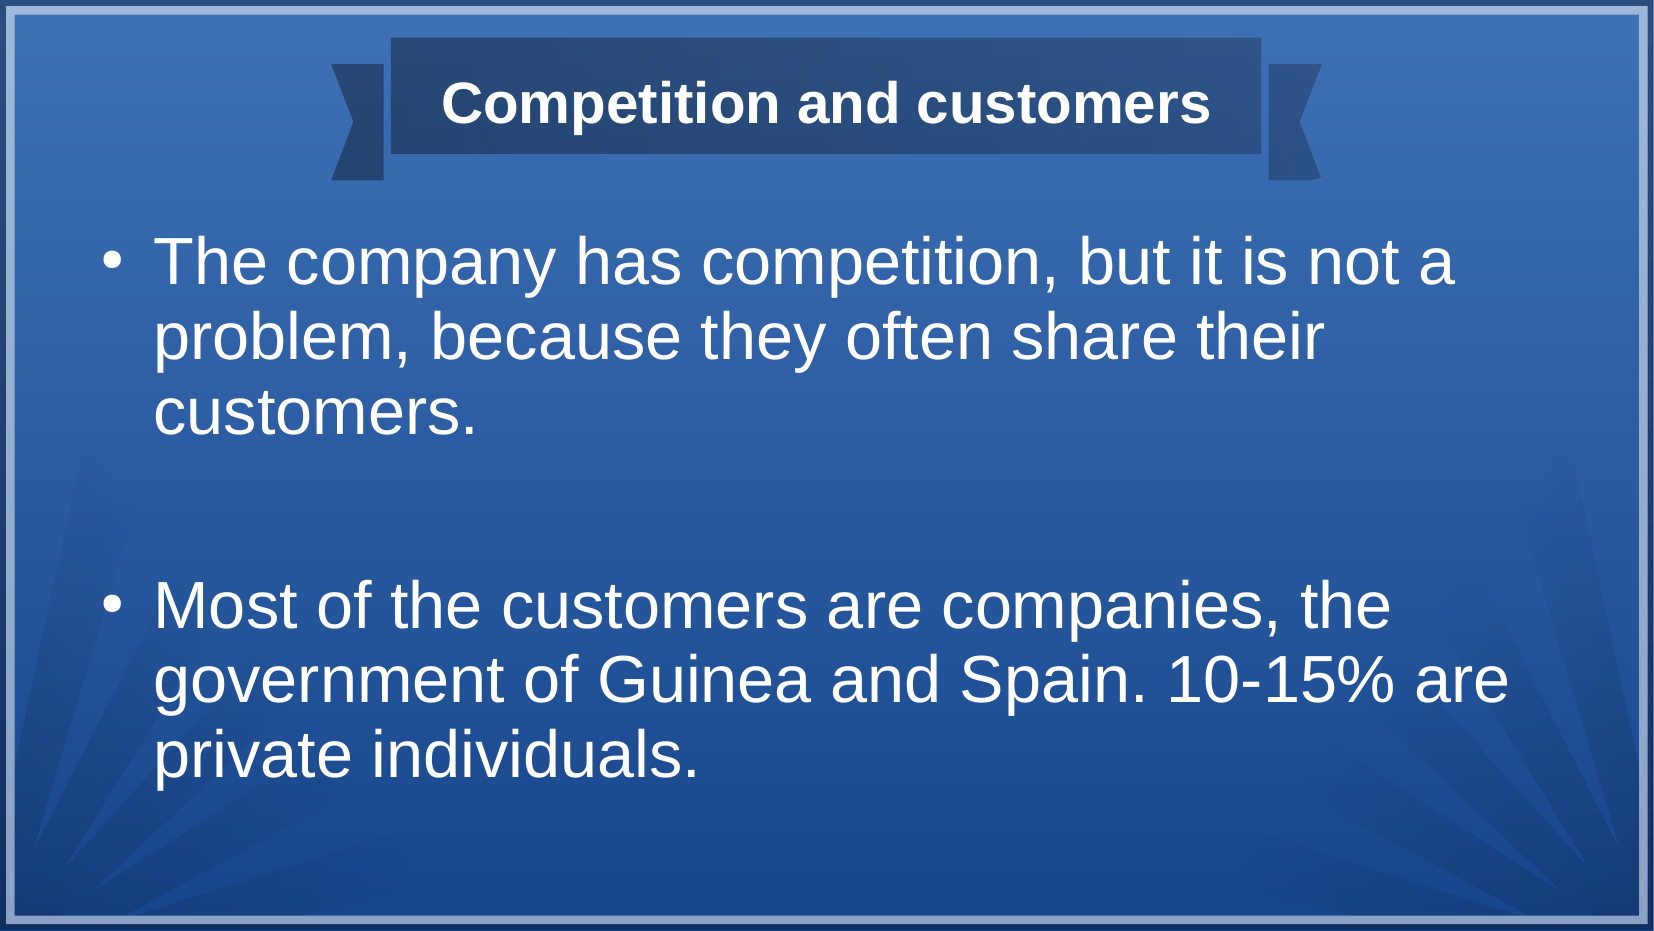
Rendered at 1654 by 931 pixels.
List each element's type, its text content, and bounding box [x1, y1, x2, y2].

title Competition and customers [389, 70, 1264, 201]
list The company has competition, but it is not a problem, because they often share their customers. Most of the customers are companies, the government of Guinea and Spain. 10-15% are private individuals. [82, 224, 1571, 848]
